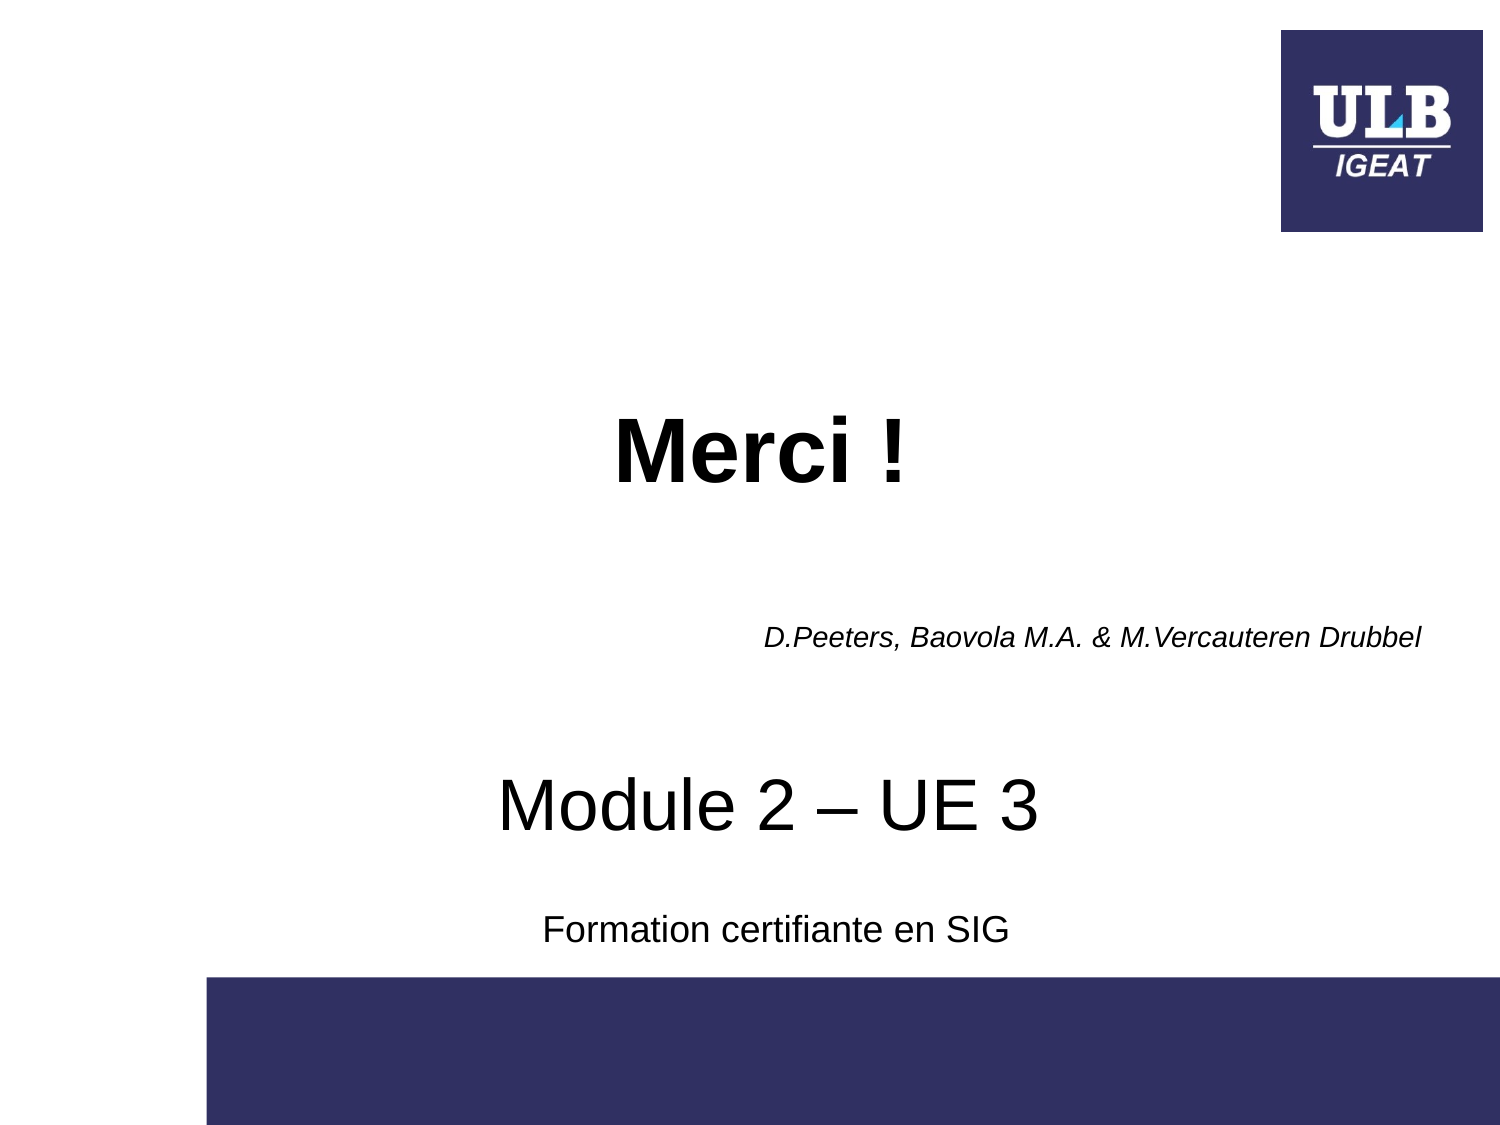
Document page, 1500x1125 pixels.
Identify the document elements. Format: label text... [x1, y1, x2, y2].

text_box Module 2 – UE 3 [403, 669, 1136, 869]
text_box D.Peeters, Baovola M.A. & M.Vercauteren Drubbel [181, 603, 1438, 669]
text_box Formation certifiante en SIG [410, 897, 1143, 955]
picture [1281, 30, 1483, 232]
text_box Merci ! [163, 375, 1359, 516]
